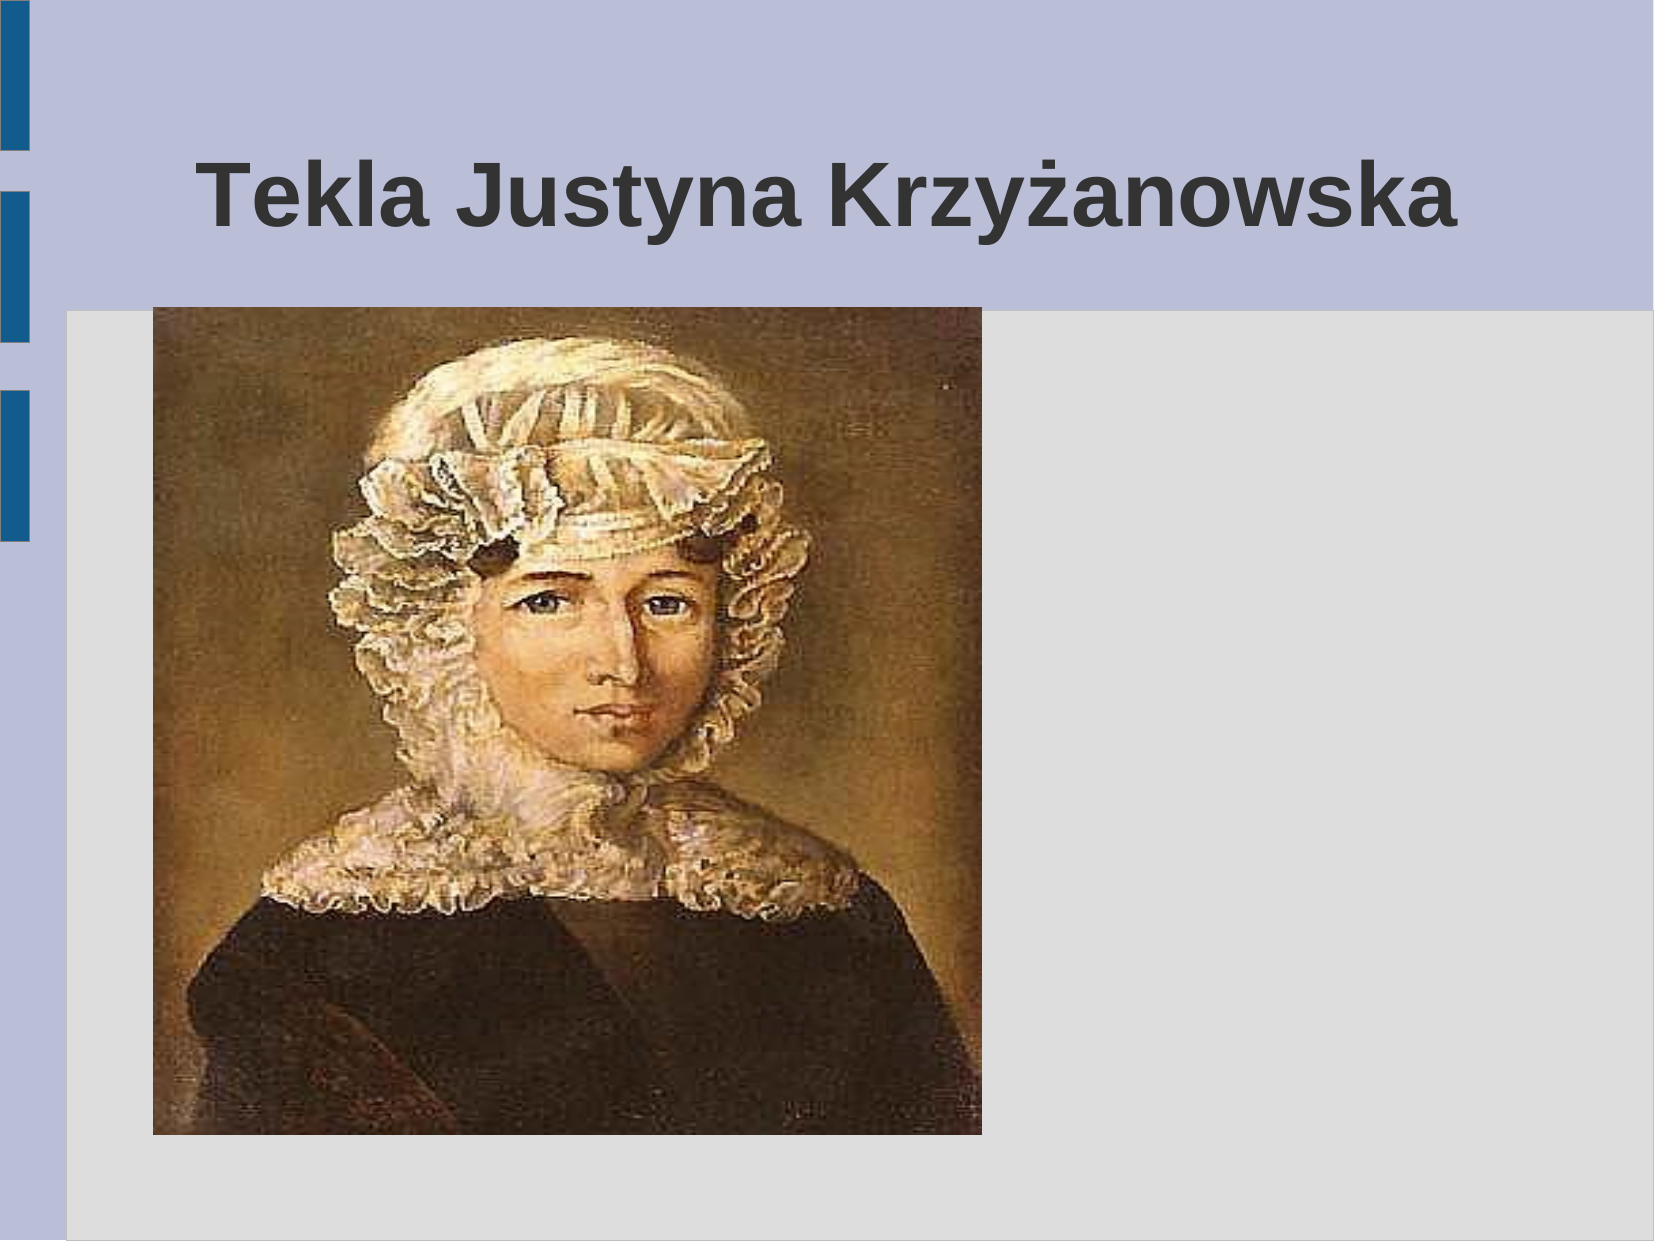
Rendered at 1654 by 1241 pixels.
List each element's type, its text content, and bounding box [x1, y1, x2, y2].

title Tekla Justyna Krzyżanowska [121, 91, 1534, 299]
picture [153, 307, 982, 1135]
